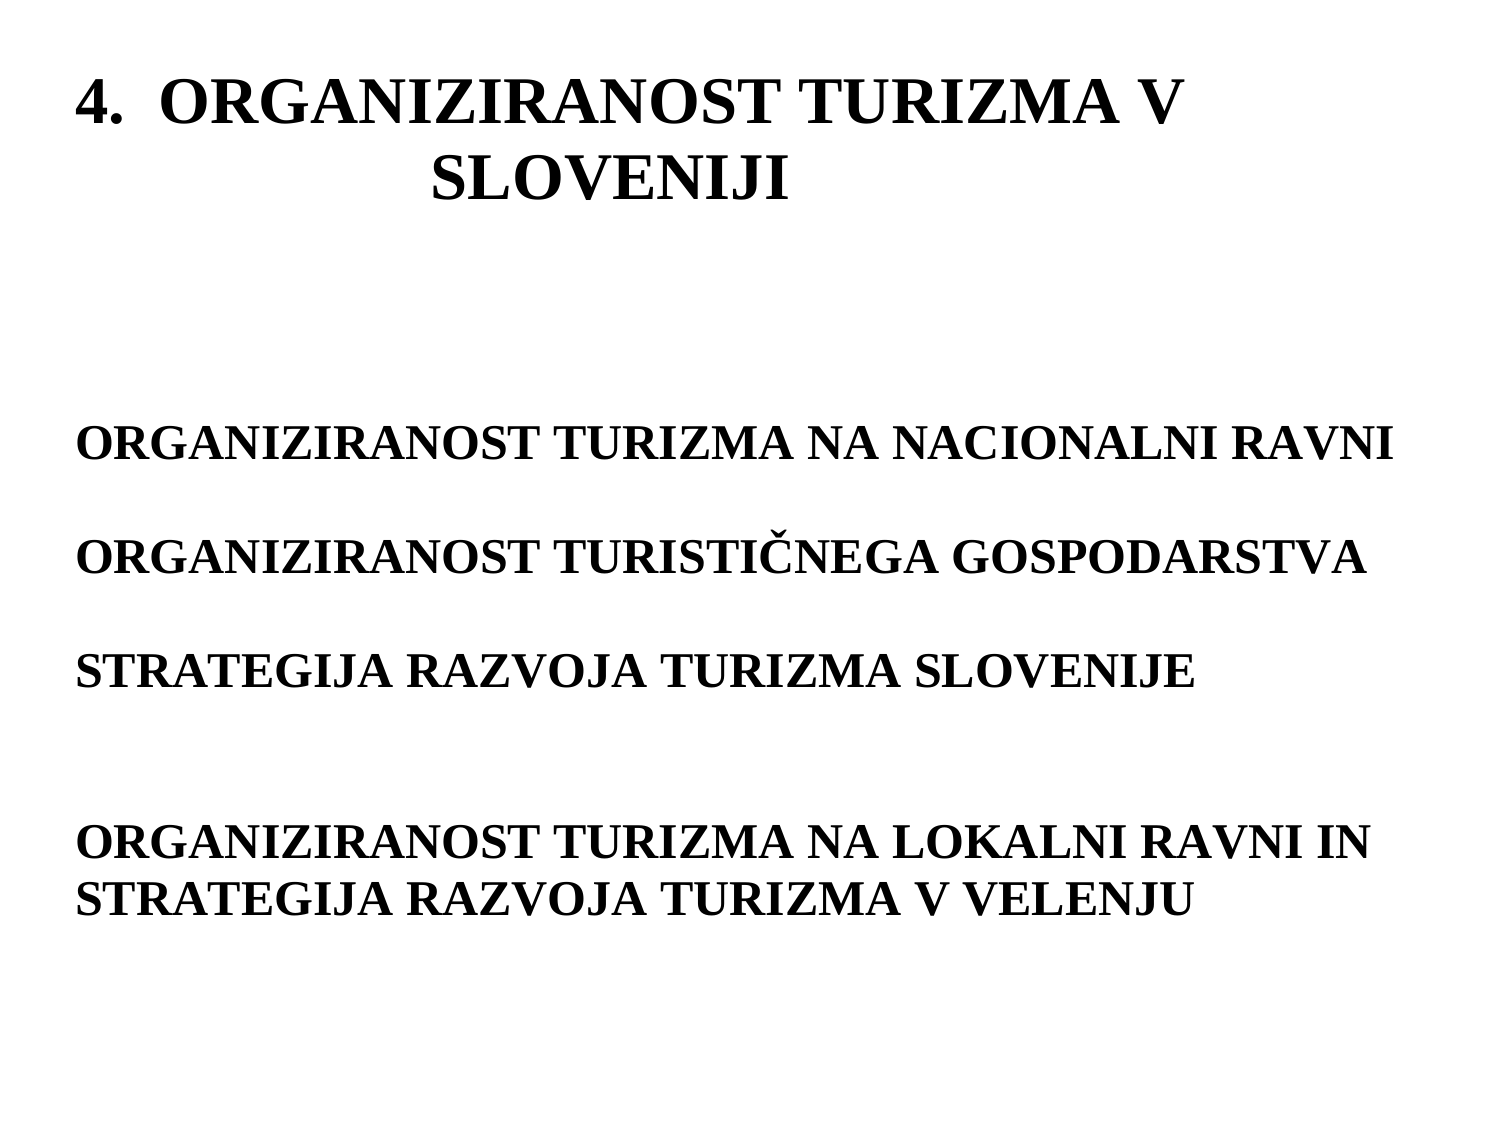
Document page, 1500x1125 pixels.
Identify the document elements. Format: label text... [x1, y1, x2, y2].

subtitle ORGANIZIRANOST TURIZMA NA NACIONALNI RAVNI ORGANIZIRANOST TURISTIČNEGA GOSPODARSTVA STRATEGIJA RAZVOJA TURIZMA SLOVENIJE ORGANIZIRANOST TURIZMA NA LOKALNI RAVNI IN STRATEGIJA RAZVOJA TURIZMA V VELENJU [74, 269, 1425, 1071]
title 4. ORGANIZIRANOST TURIZMA V SLOVENIJI [74, 28, 1425, 249]
